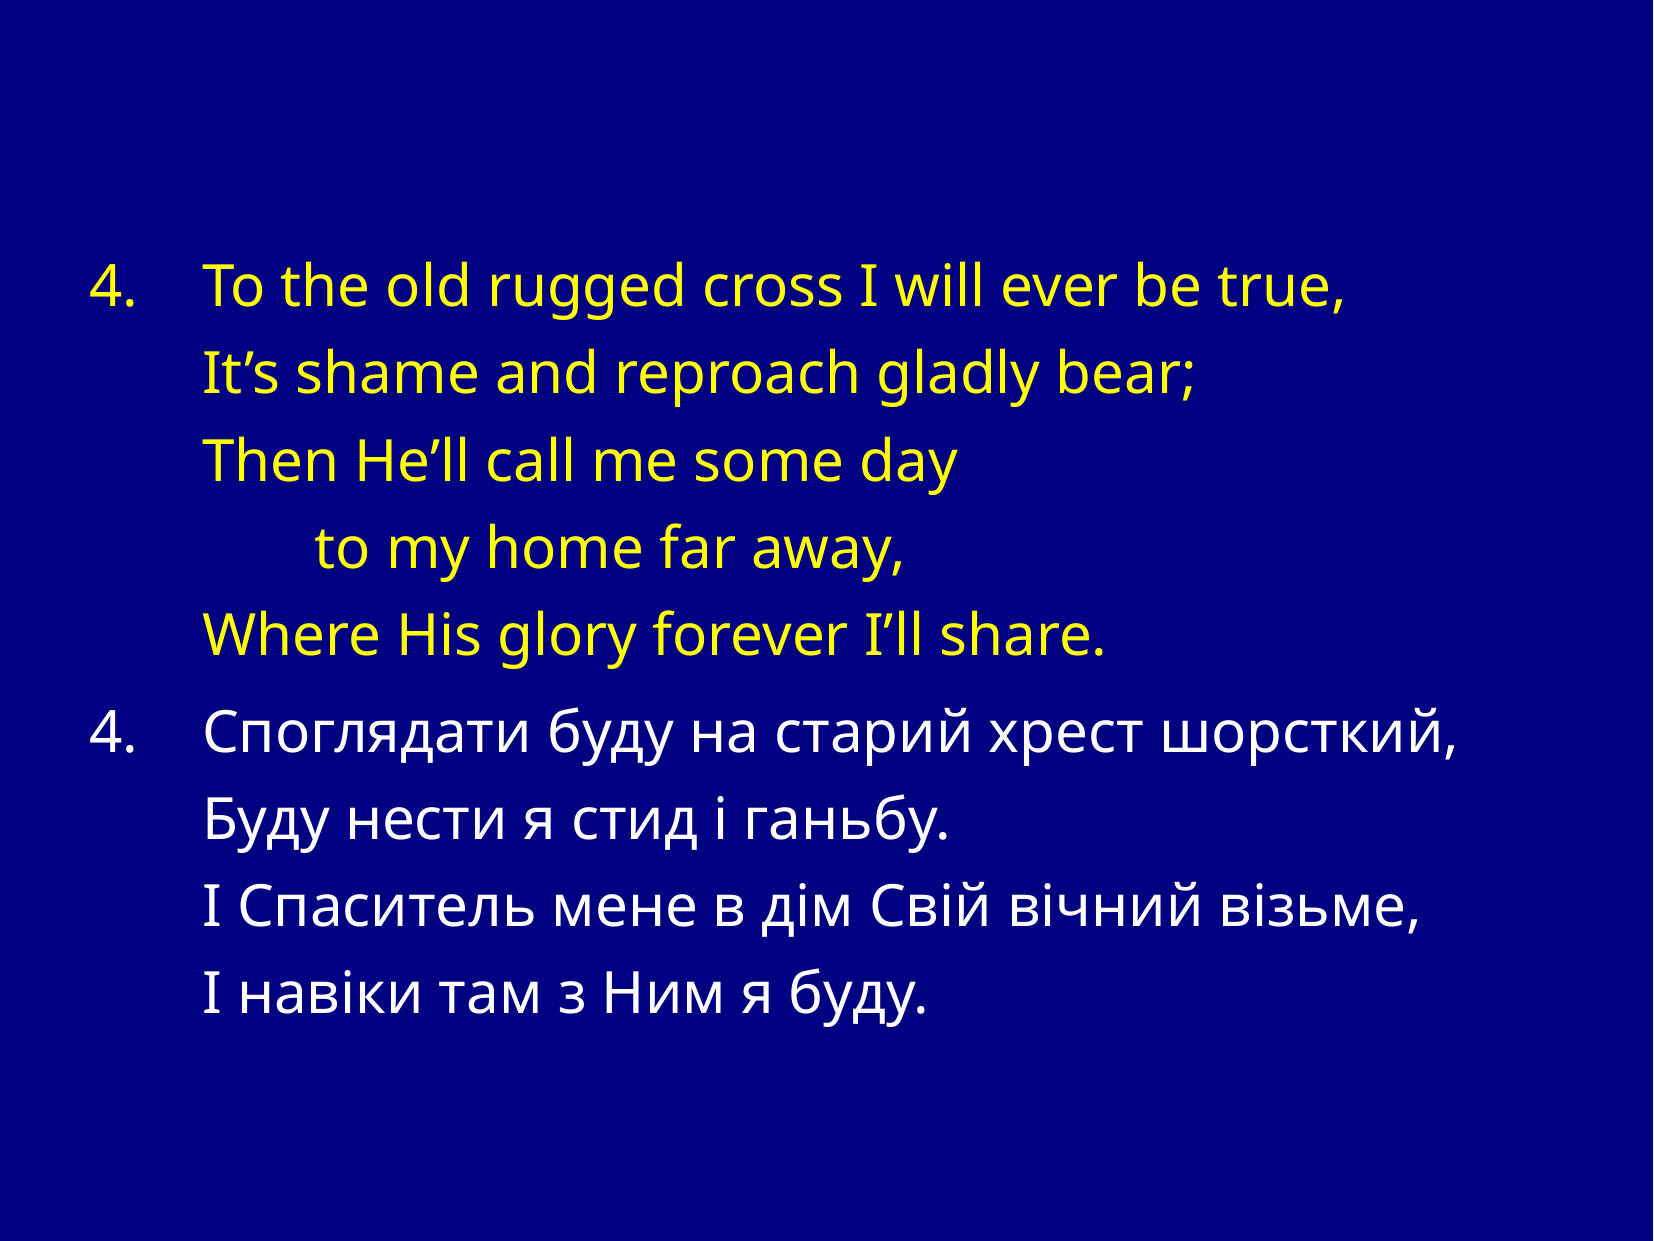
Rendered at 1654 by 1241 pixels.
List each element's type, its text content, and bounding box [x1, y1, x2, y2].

text_box 4. To the old rugged cross I will ever be true, It’s shame and reproach gladly bear; Then He’ll call me some day to my home far away, Where His glory forever I’ll share. [75, 150, 1576, 638]
text_box 4. Споглядати буду на старий хрест шорсткий, Буду нести я стид і ганьбу. І Спаситель мене в дім Свій вічний візьме, І навіки там з Ним я буду. [75, 675, 1576, 1163]
